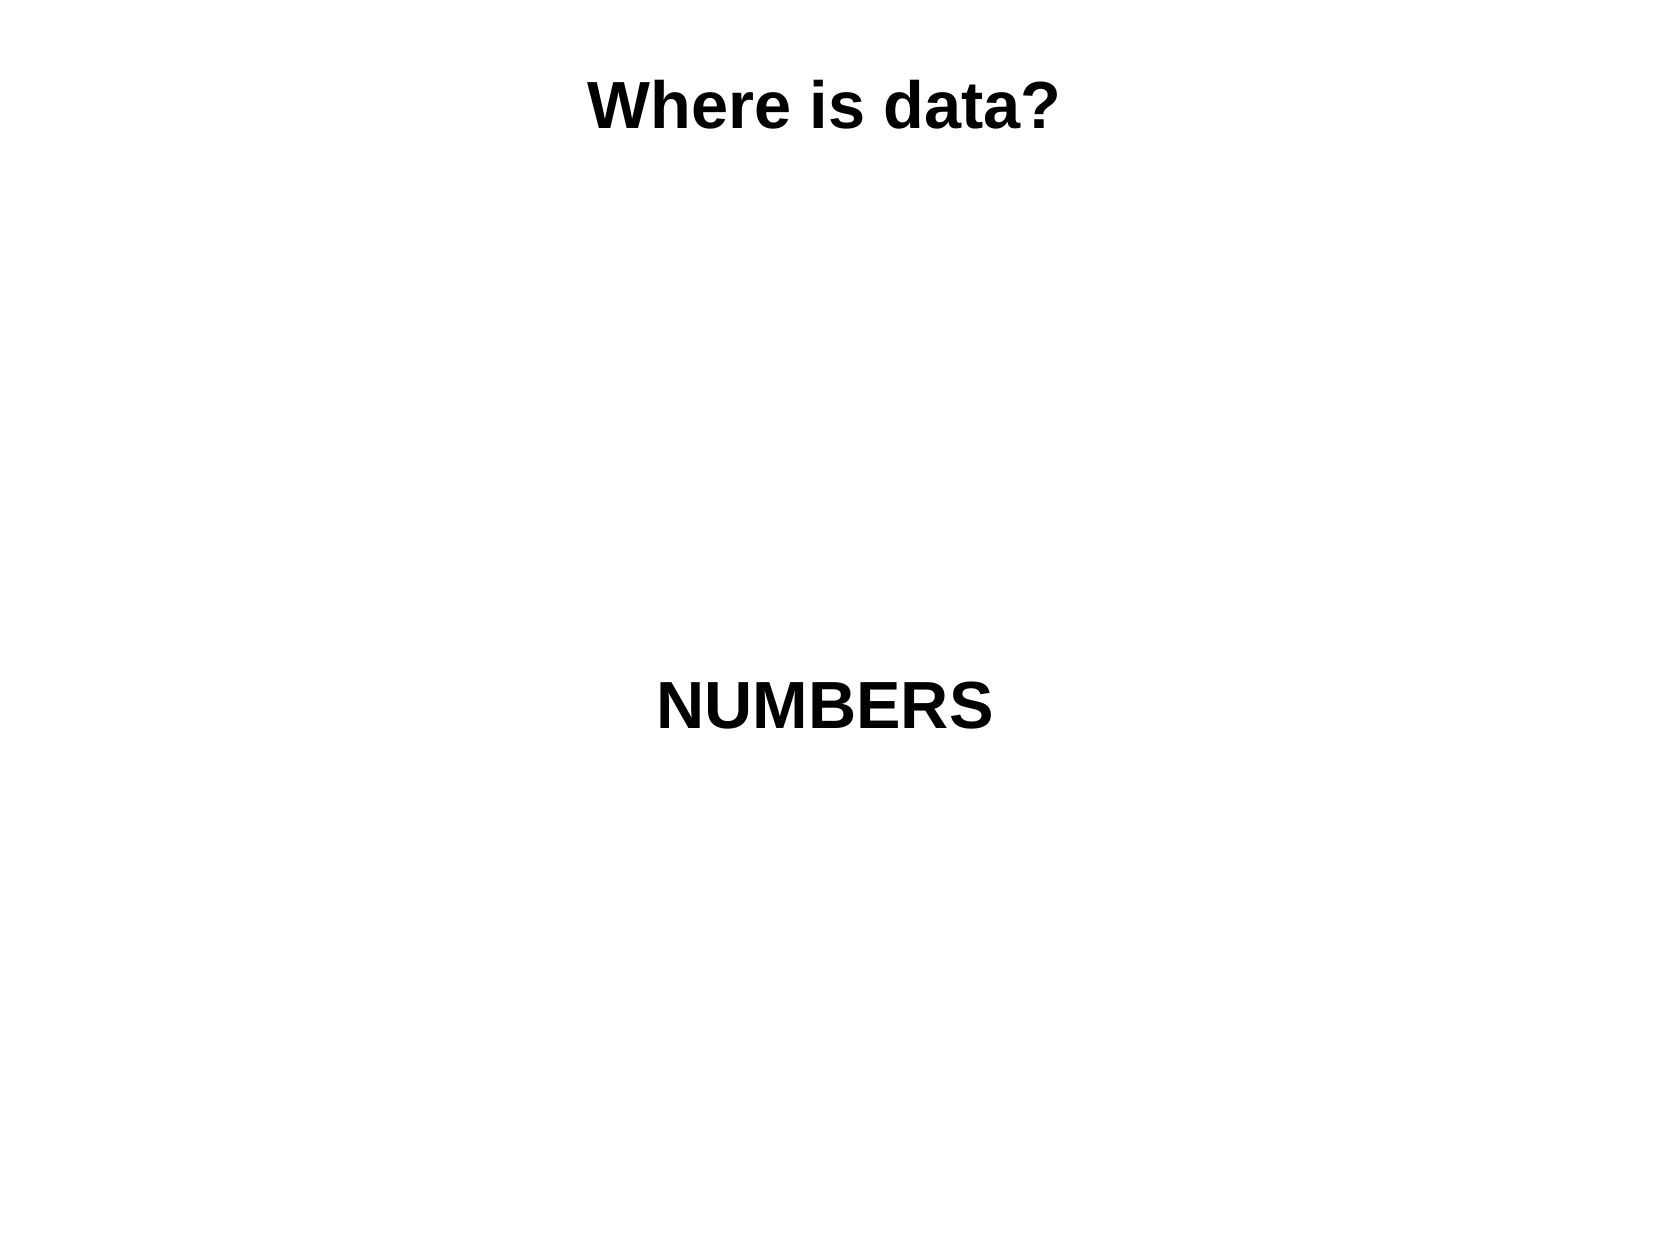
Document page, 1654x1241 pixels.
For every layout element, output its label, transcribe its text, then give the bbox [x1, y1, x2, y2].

title Where is data? [30, 30, 1621, 181]
subtitle NUMBERS [30, 195, 1621, 1216]
